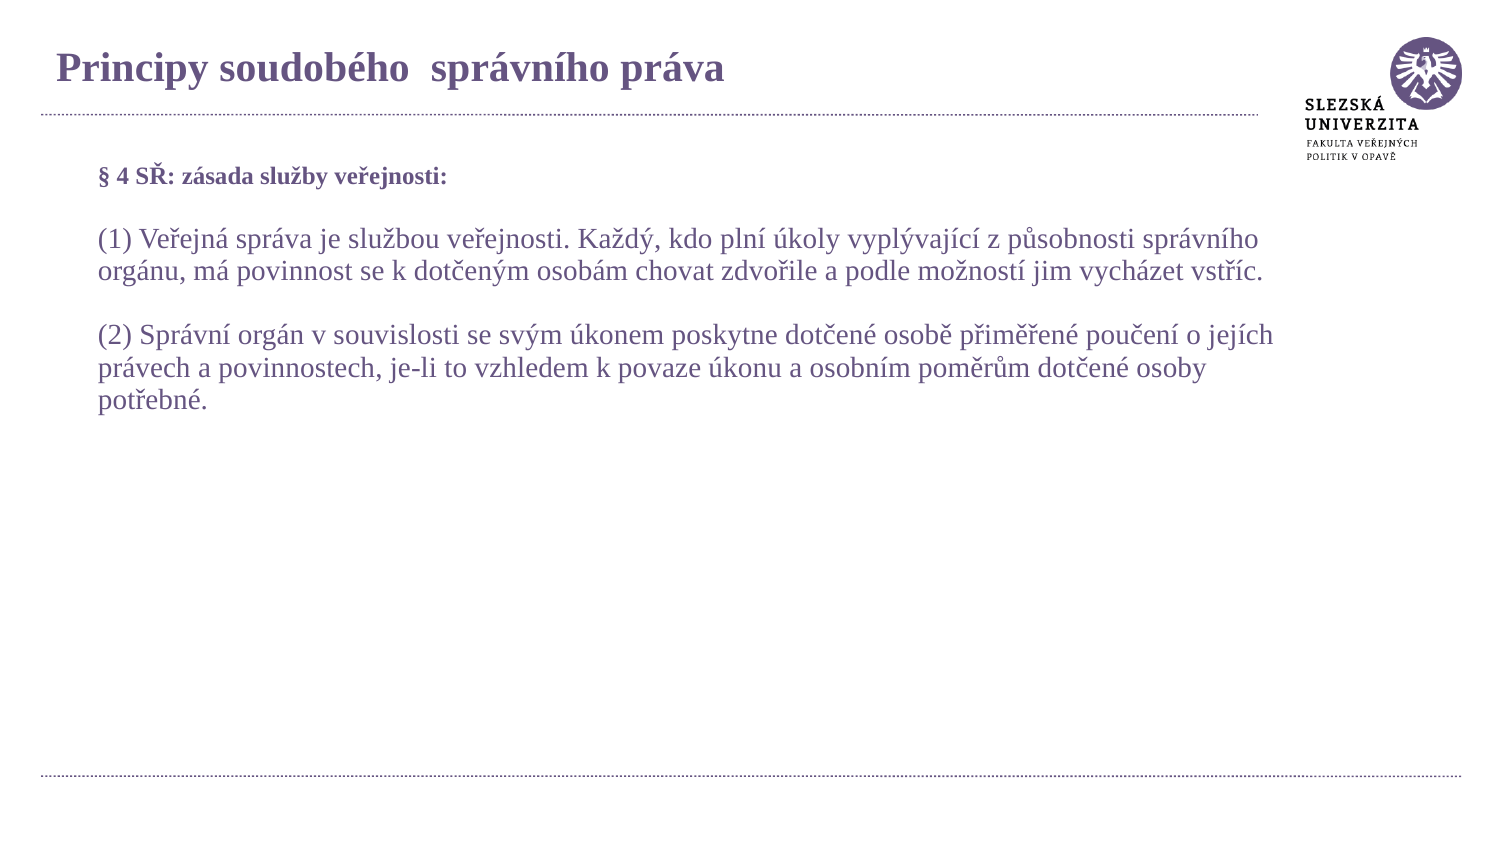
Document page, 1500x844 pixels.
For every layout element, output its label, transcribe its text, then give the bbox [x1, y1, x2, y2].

text_box § 4 SŘ: zásada služby veřejnosti: (1) Veřejná správa je službou veřejnosti. Každý, kdo plní úkoly vyplývající z působnosti správního orgánu, má povinnost se k dotčeným osobám chovat zdvořile a podle možností jim vycházet vstříc. (2) Správní orgán v souvislosti se svým úkonem poskytne dotčené osobě přiměřené poučení o jejích právech a povinnostech, je-li to vzhledem k povaze úkonu a osobním poměrům dotčené osoby potřebné. [82, 154, 1307, 812]
title Principy soudobého správního práva [41, 32, 786, 116]
